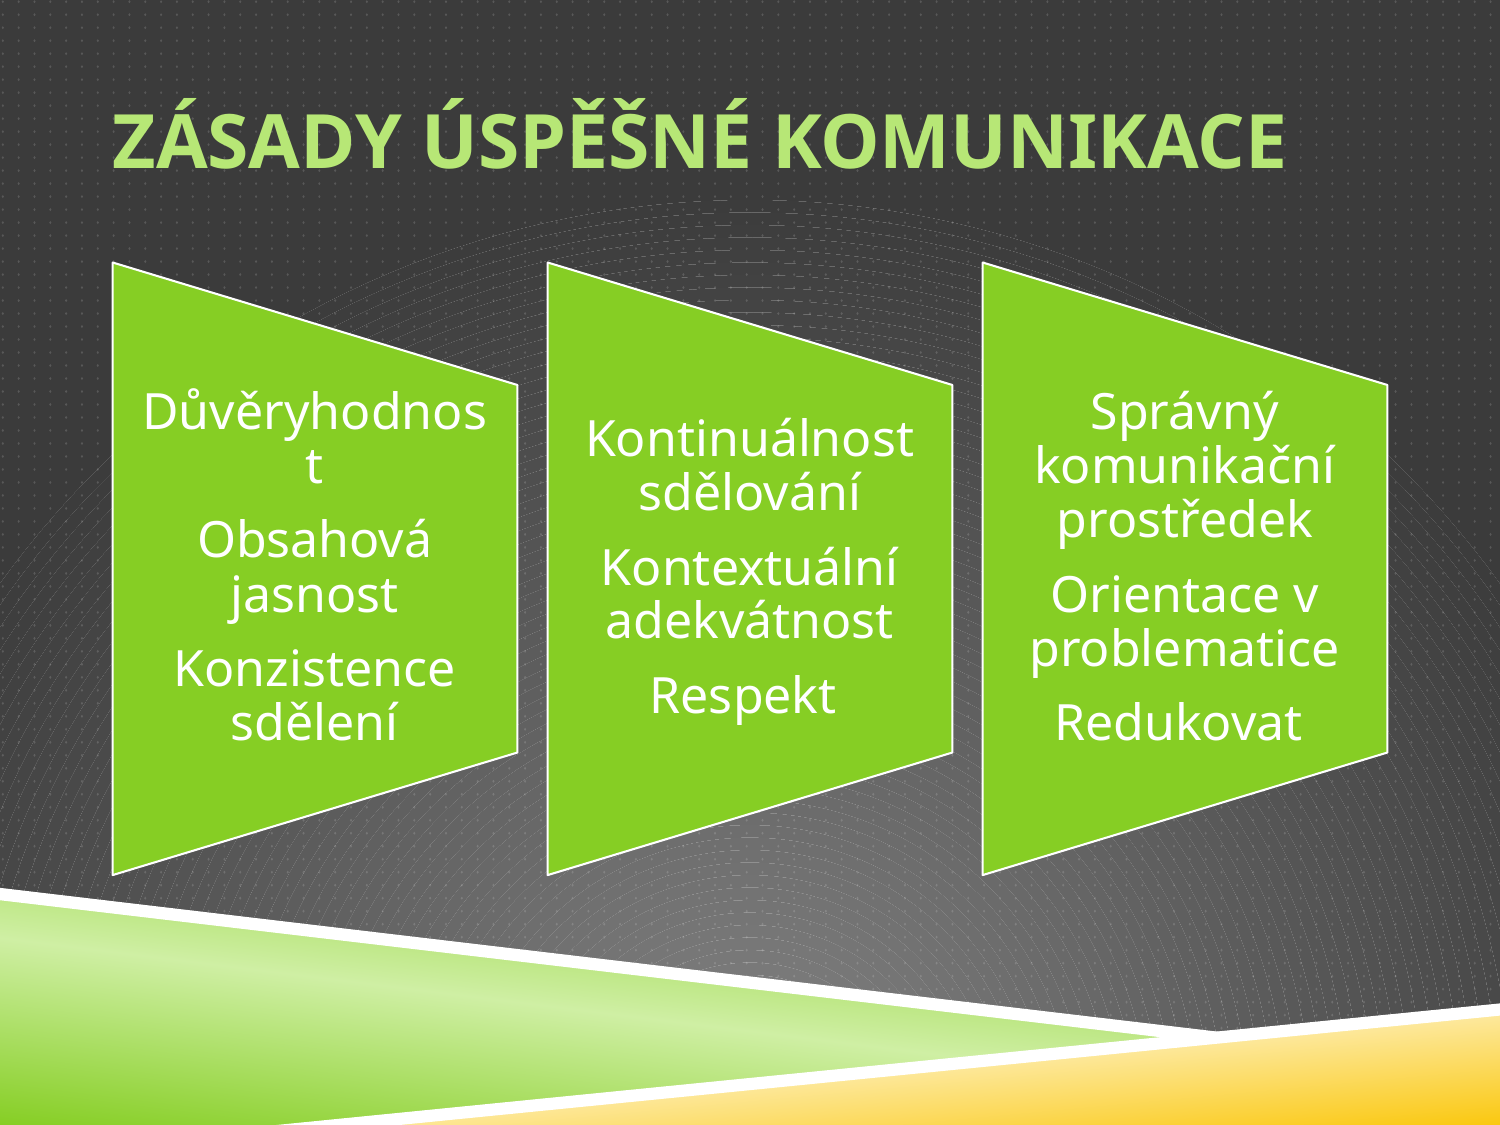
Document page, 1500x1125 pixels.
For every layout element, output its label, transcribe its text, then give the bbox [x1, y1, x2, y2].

text_box Důvěryhodnost Obsahová jasnost Konzistence sdělení [112, 262, 518, 876]
text_box Správný komunikační prostředek Orientace v problematice Redukovat [982, 262, 1388, 876]
title ZÁSADY ÚSPĚŠNÉ KOMUNIKACE [112, 45, 1388, 233]
text_box Kontinuálnost sdělování Kontextuální adekvátnost Respekt [547, 262, 953, 876]
